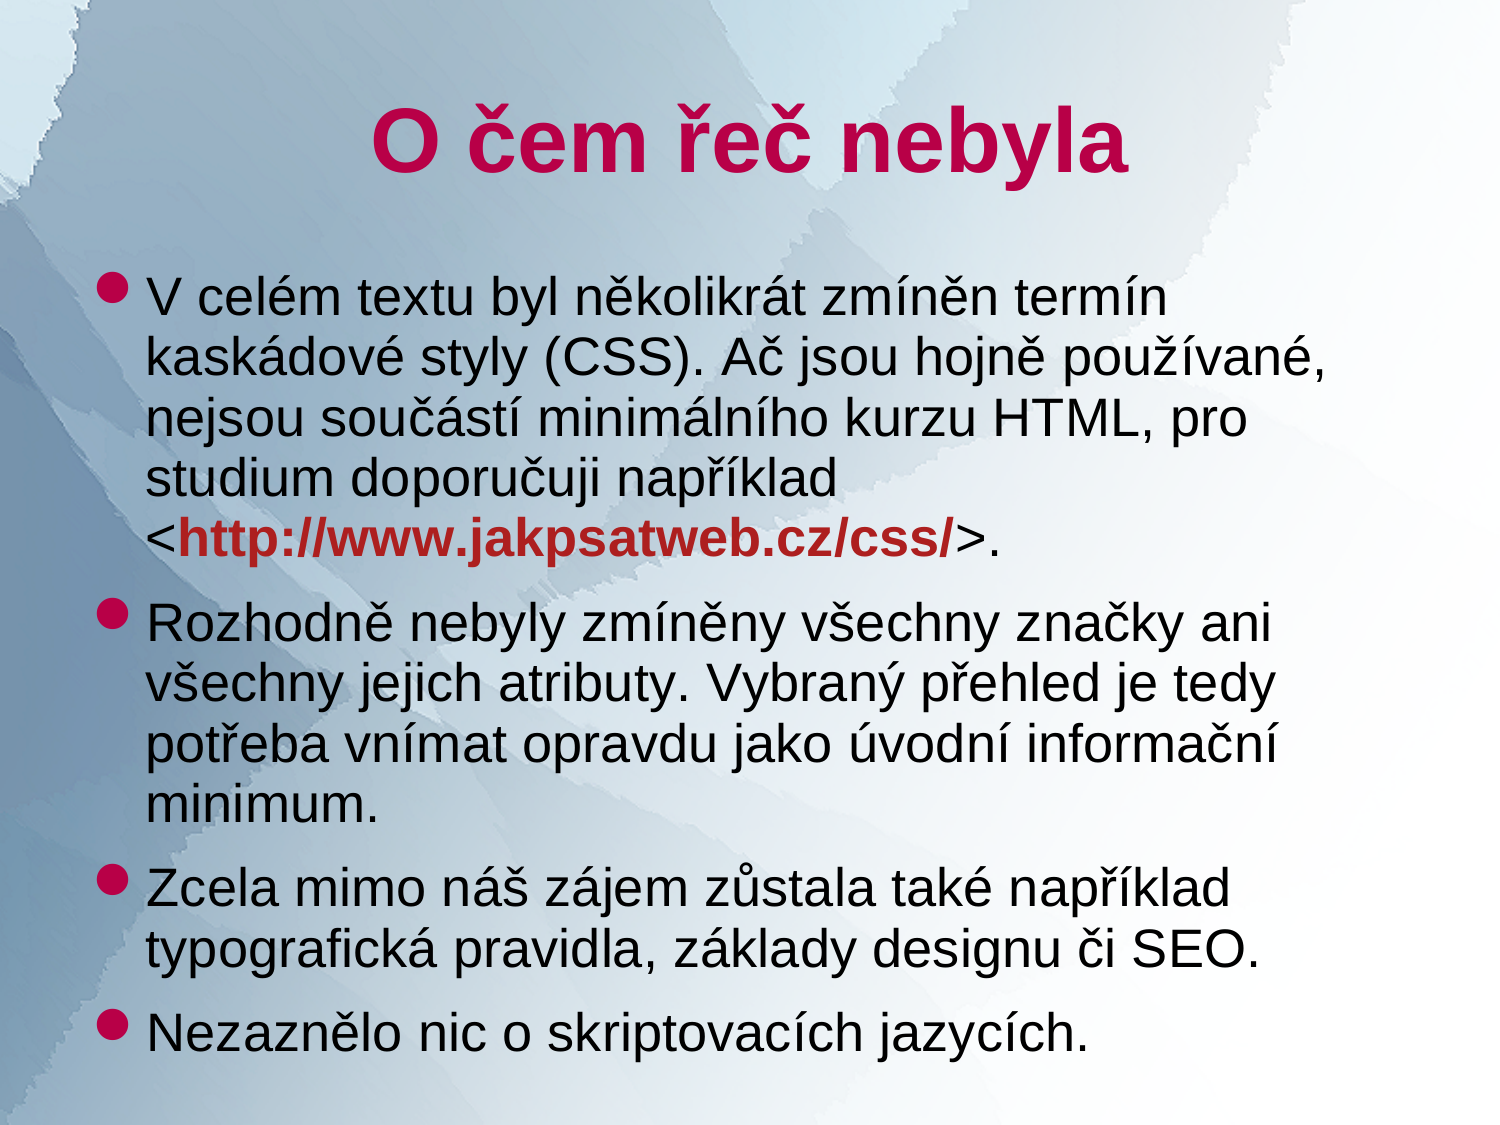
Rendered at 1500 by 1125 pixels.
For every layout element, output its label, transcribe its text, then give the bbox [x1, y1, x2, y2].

text_box O čem řeč nebyla [75, 52, 1426, 226]
text_box V celém textu byl několikrát zmíněn termín kaskádové styly (CSS). Ač jsou hojně používané, nejsou součástí minimálního kurzu HTML, pro studium doporučuji například <http://www.jakpsatweb.cz/css/>. Rozhodně nebyly zmíněny všechny značky ani všechny jejich atributy. Vybraný přehled je tedy potřeba vnímat opravdu jako úvodní informační minimum. Zcela mimo náš zájem zůstala také například typografická pravidla, základy designu či SEO. Nezaznělo nic o skriptovacích jazycích. [75, 263, 1426, 1002]
picture [0, 0, 1500, 1125]
